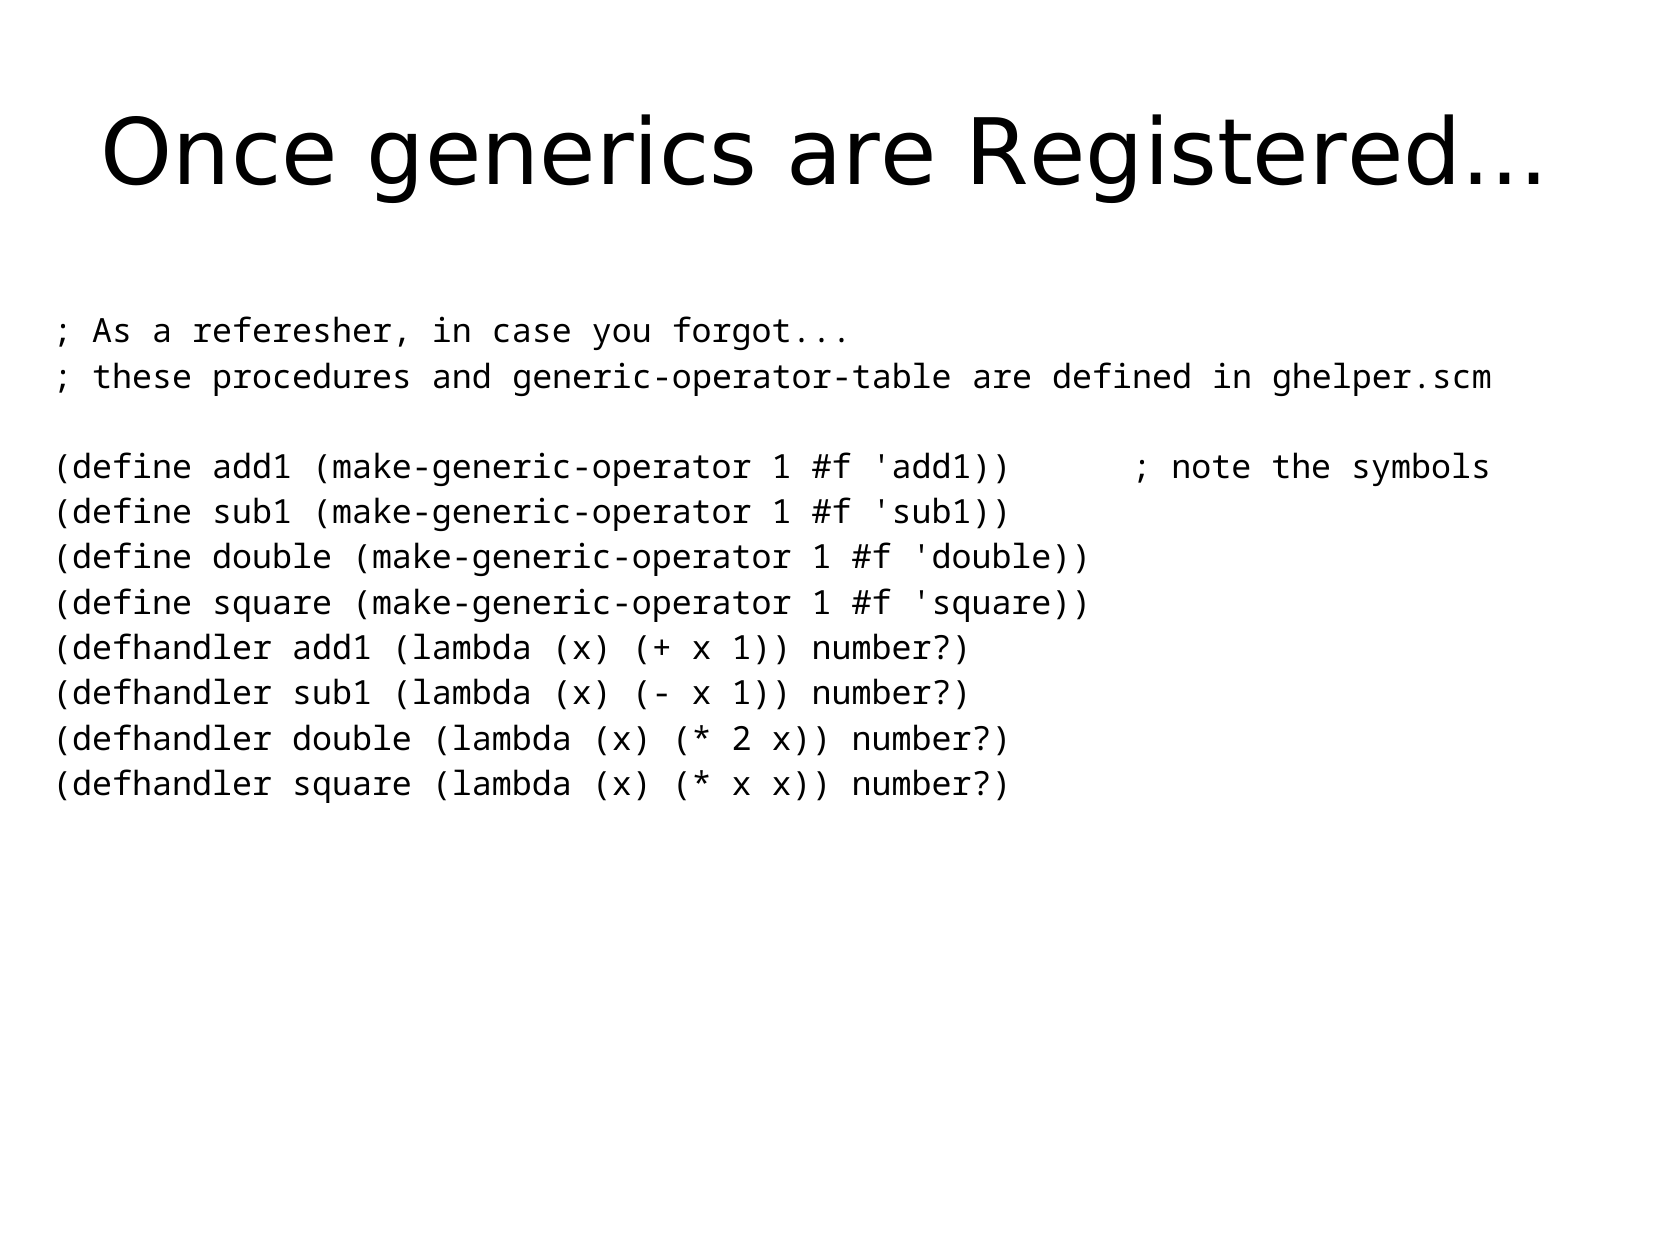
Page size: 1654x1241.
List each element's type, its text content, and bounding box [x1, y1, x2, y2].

text_box ; As a referesher, in case you forgot... ; these procedures and generic-operator-table are defined in ghelper.scm (define add1 (make-generic-operator 1 #f 'add1)) ; note the symbols (define sub1 (make-generic-operator 1 #f 'sub1)) (define double (make-generic-operator 1 #f 'double)) (define square (make-generic-operator 1 #f 'square)) (defhandler add1 (lambda (x) (+ x 1)) number?) (defhandler sub1 (lambda (x) (- x 1)) number?) (defhandler double (lambda (x) (* 2 x)) number?) (defhandler square (lambda (x) (* x x)) number?) [37, 300, 1613, 944]
title Once generics are Registered... [82, 49, 1571, 257]
